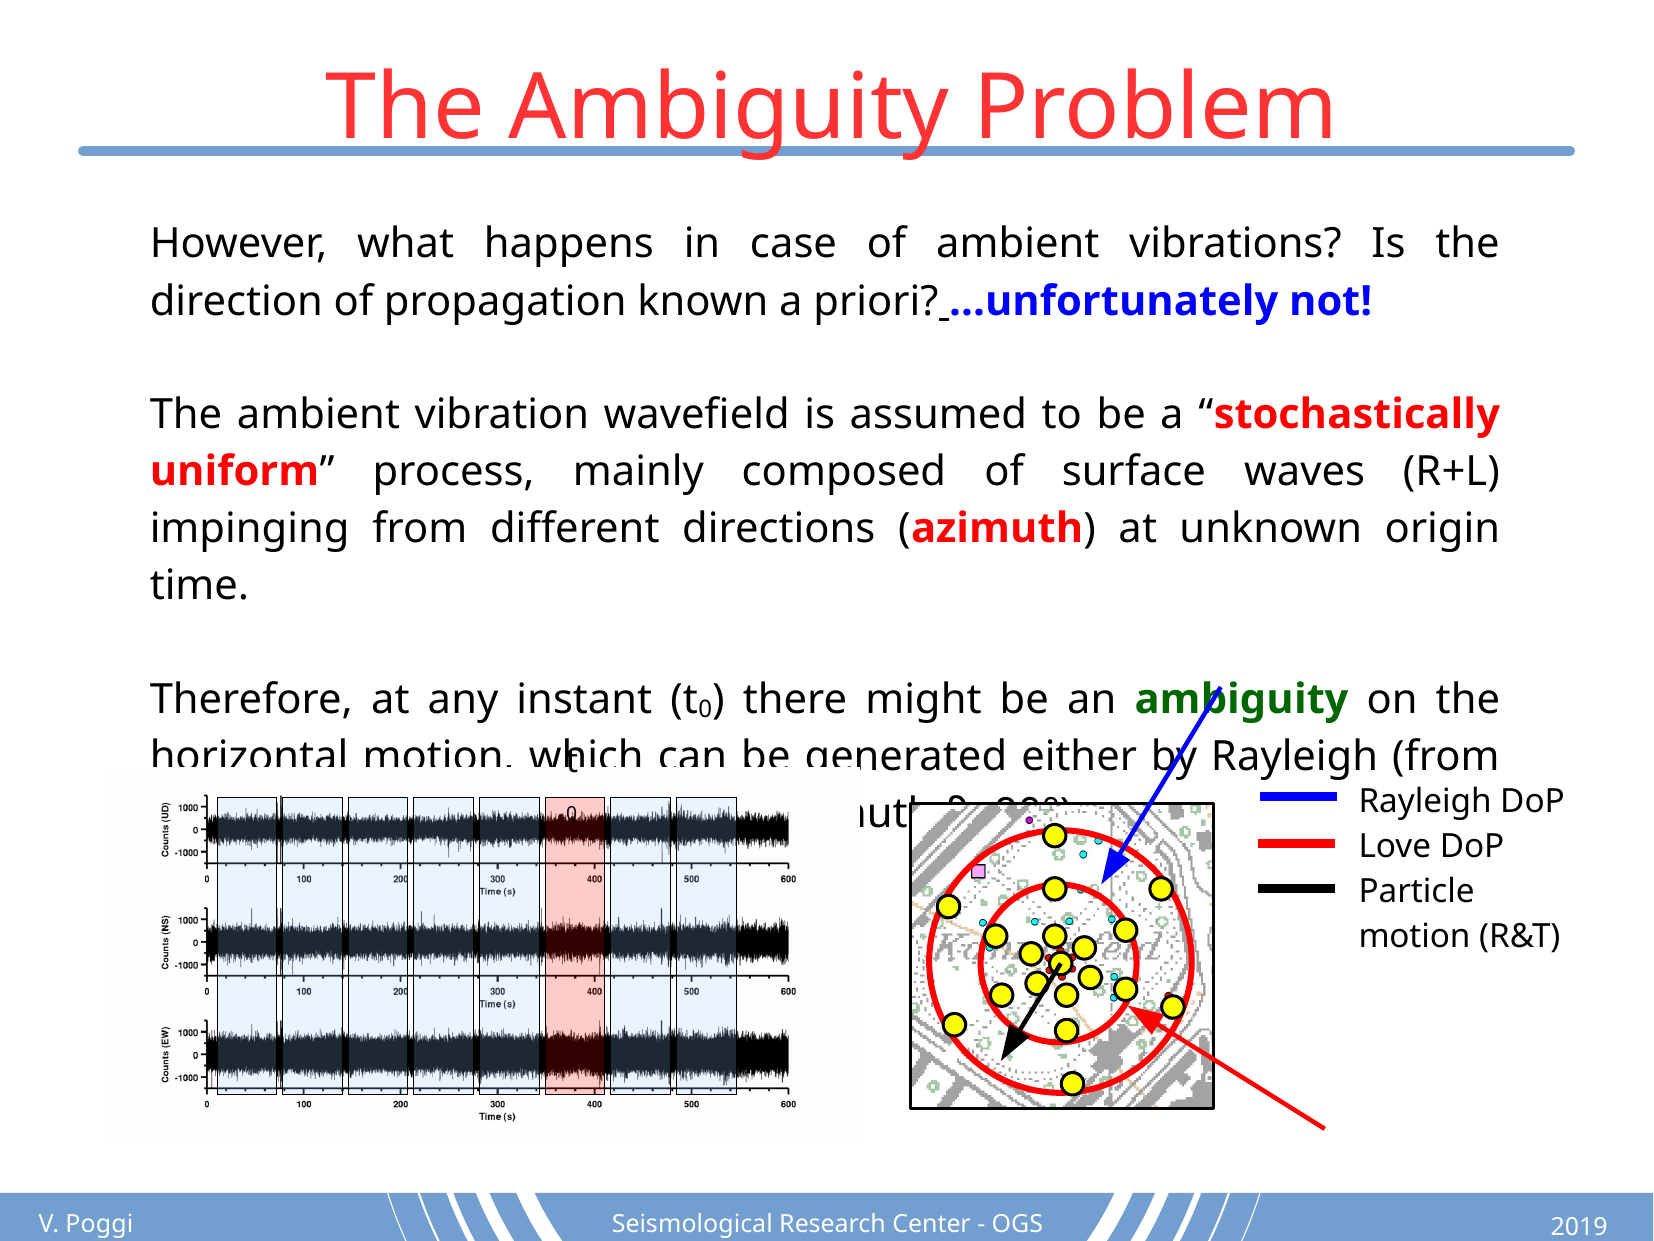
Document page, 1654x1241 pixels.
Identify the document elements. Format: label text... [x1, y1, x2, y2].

text_box [348, 797, 408, 1095]
text_box t0 [551, 729, 601, 798]
text_box [413, 797, 474, 1095]
picture [911, 805, 1212, 1107]
picture [1127, 805, 1212, 1055]
text_box Rayleigh DoP Love DoP Particle motion (R&T) [1343, 769, 1600, 957]
text_box [479, 797, 540, 1095]
text_box [217, 797, 277, 1095]
text_box However, what happens in case of ambient vibrations? Is the direction of propagation known a priori? ...unfortunately not! The ambient vibration wavefield is assumed to be a “stochastically uniform” process, mainly composed of surface waves (R+L) impinging from different directions (azimuth) at unknown origin time. Therefore, at any instant (t0) there might be an ambiguity on the horizontal motion, which can be generated either by Rayleigh (from azimuth ϑ) or Love waves (from azimuth ϑ±90°). [135, 205, 1516, 702]
text_box [929, 824, 1192, 1096]
text_box [676, 797, 737, 1095]
text_box The Ambiguity Problem [90, 33, 1576, 155]
text_box [545, 797, 605, 1095]
text_box [282, 797, 343, 1095]
picture [109, 767, 860, 1143]
text_box [610, 797, 671, 1095]
